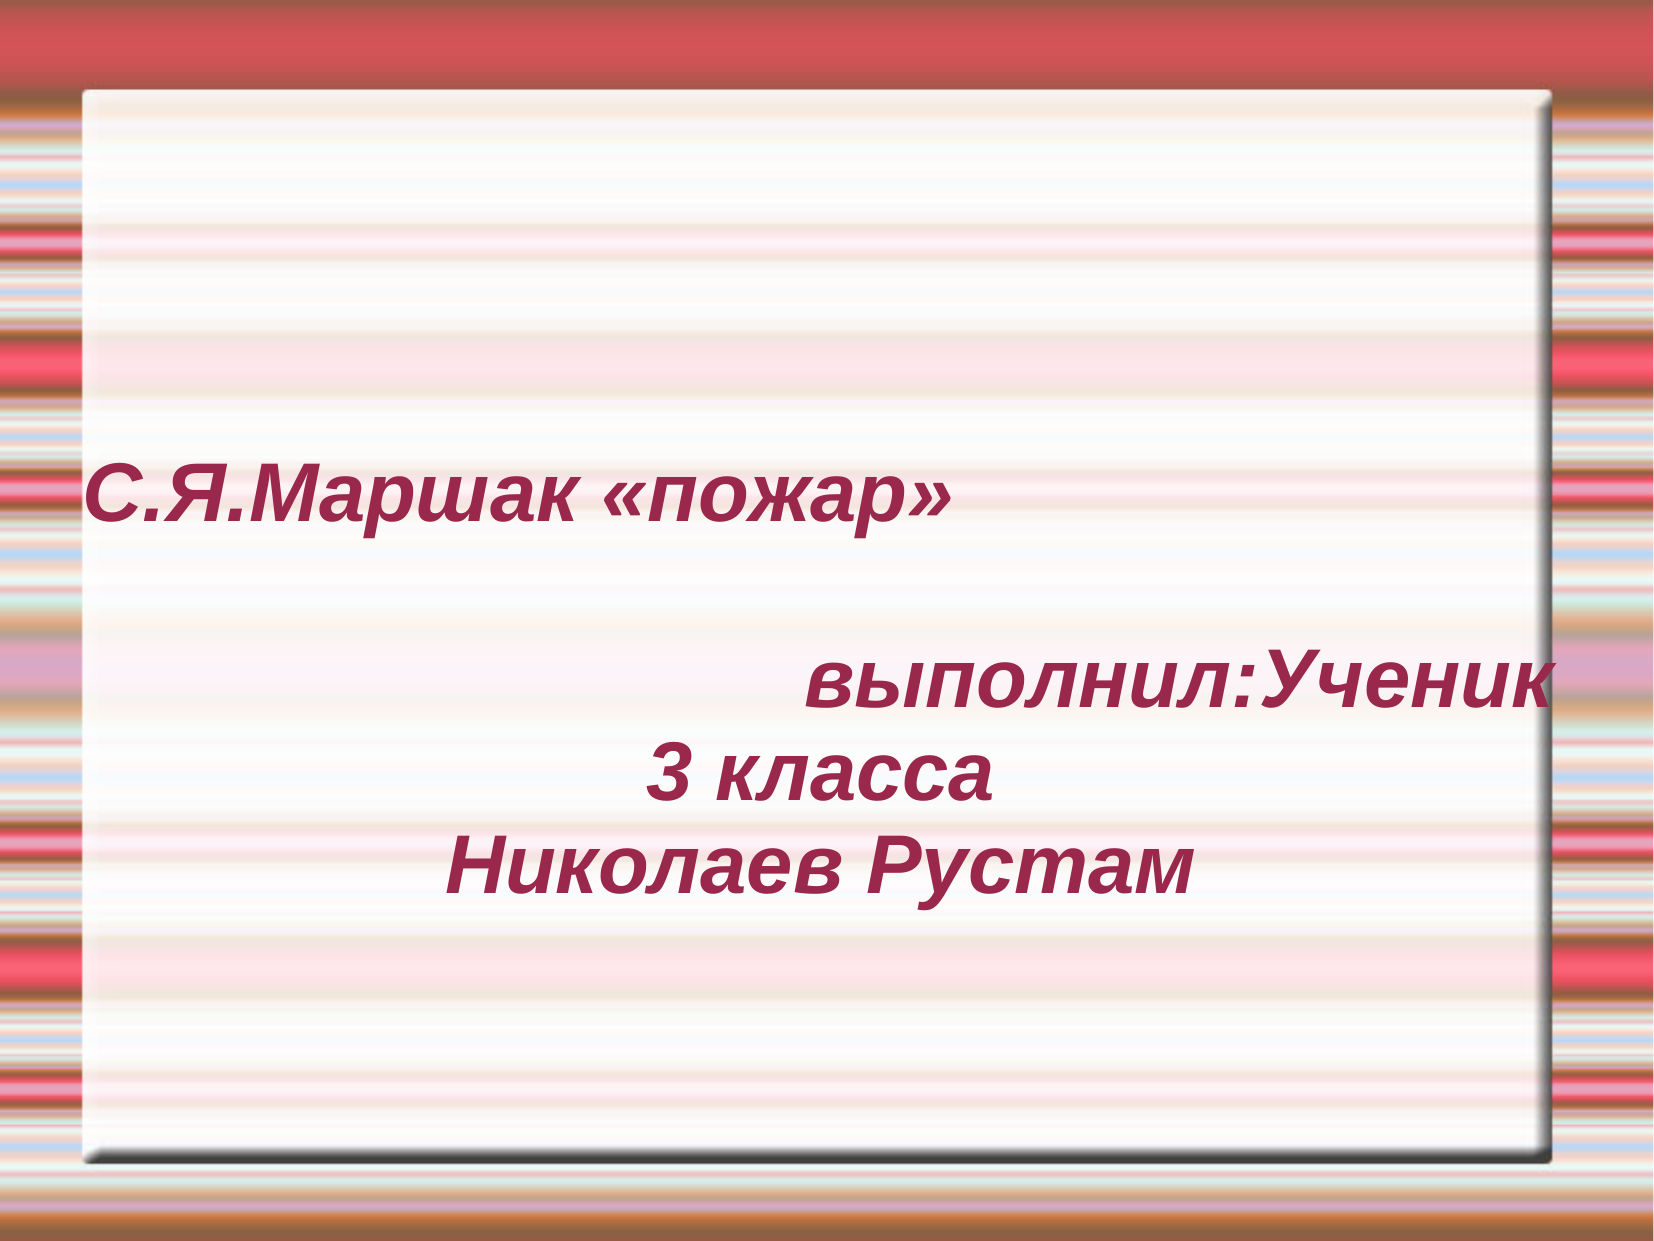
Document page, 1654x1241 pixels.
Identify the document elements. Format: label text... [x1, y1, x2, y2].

picture [0, 0, 1654, 1241]
title С.Я.Маршак «пожар» выполнил:Ученик 3 класса Николаев Рустам [76, 446, 1565, 912]
